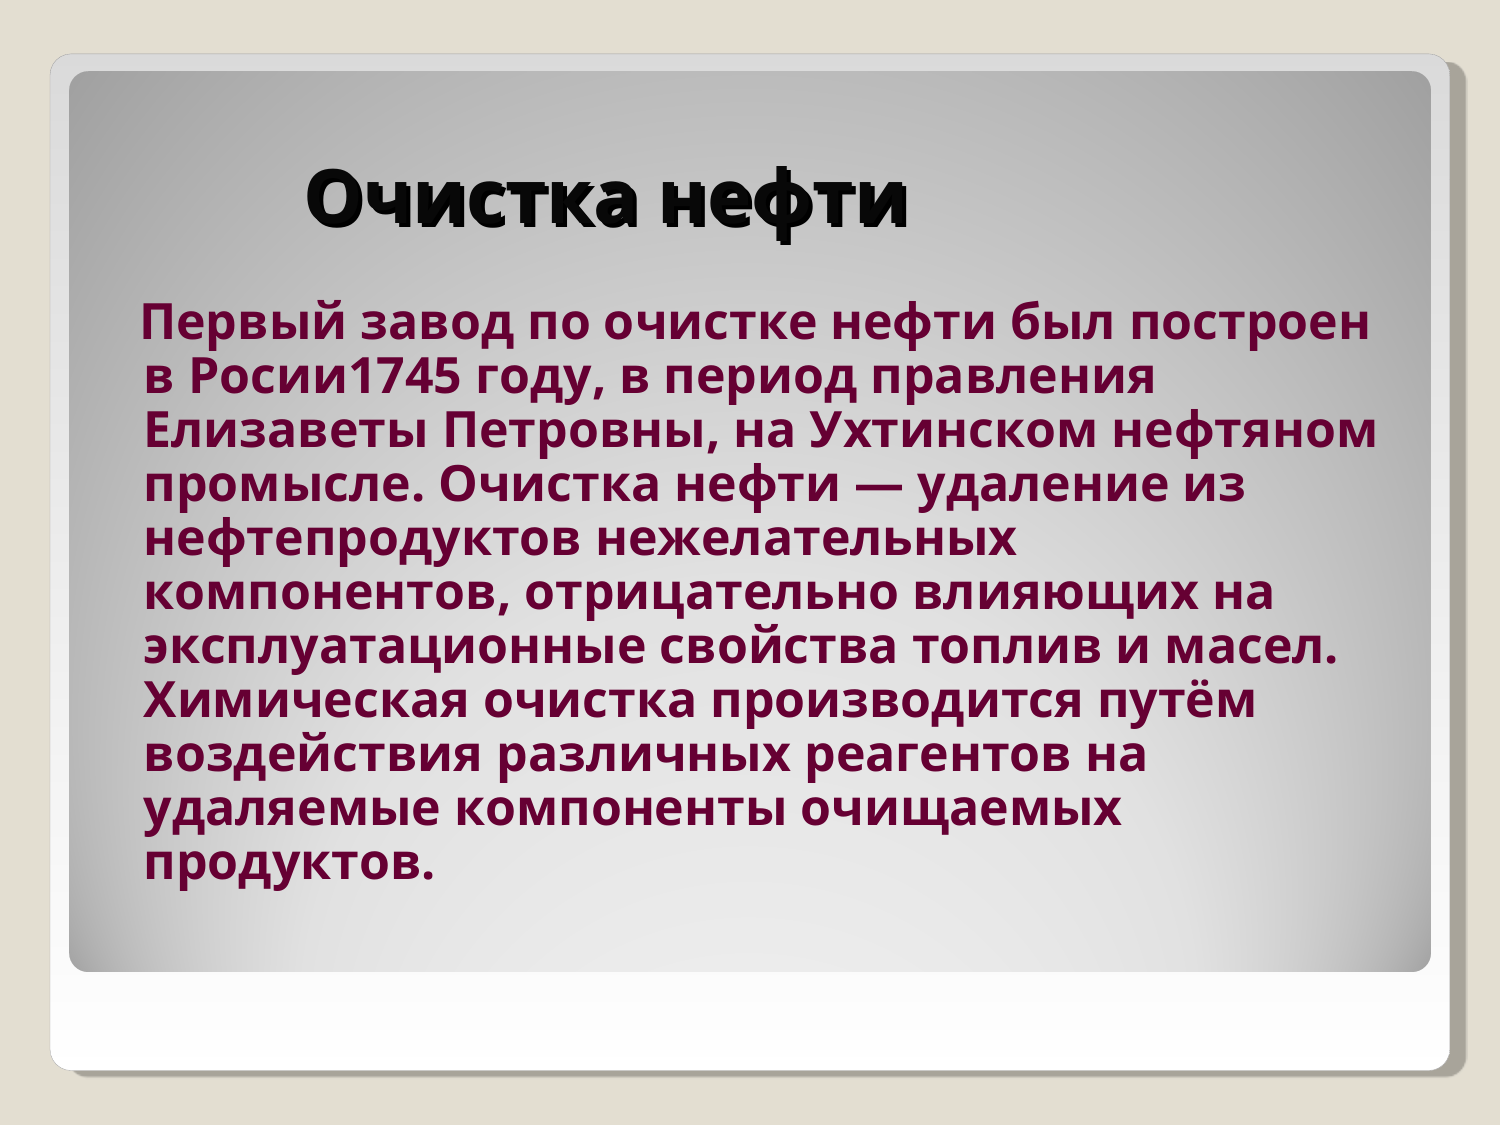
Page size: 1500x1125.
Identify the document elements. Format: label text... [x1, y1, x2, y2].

picture [69, 71, 1431, 972]
title Очистка нефти [210, 93, 1430, 247]
list Первый завод по очистке нефти был построен в Росии1745 году, в период правления Елизаветы Петровны, на Ухтинском нефтяном промысле. Очистка нефти — удаление из нефтепродуктов нежелательных компонентов, отрицательно влияющих на эксплуатационные свойства топлив и масел. Химическая очистка производится путём воздействия различных реагентов на удаляемые компоненты очищаемых продуктов. [70, 281, 1413, 969]
